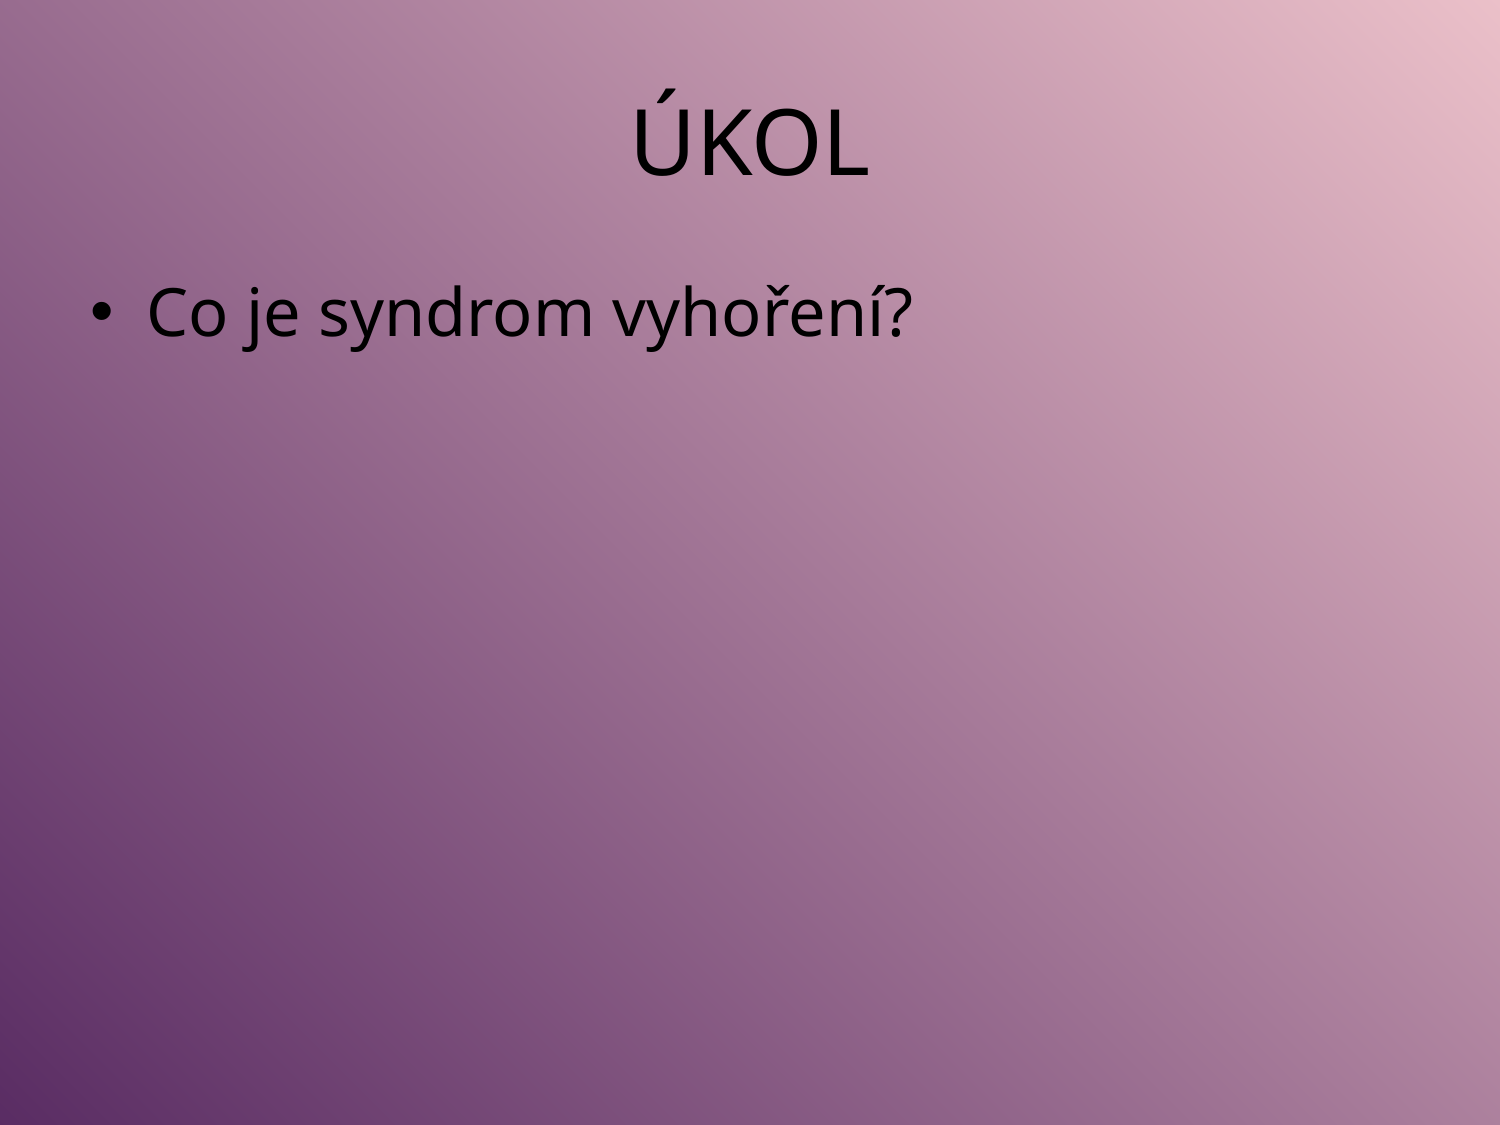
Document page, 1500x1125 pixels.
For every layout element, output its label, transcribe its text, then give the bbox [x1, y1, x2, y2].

list Co je syndrom vyhoření? [75, 262, 1426, 1005]
title ÚKOL [75, 45, 1426, 233]
